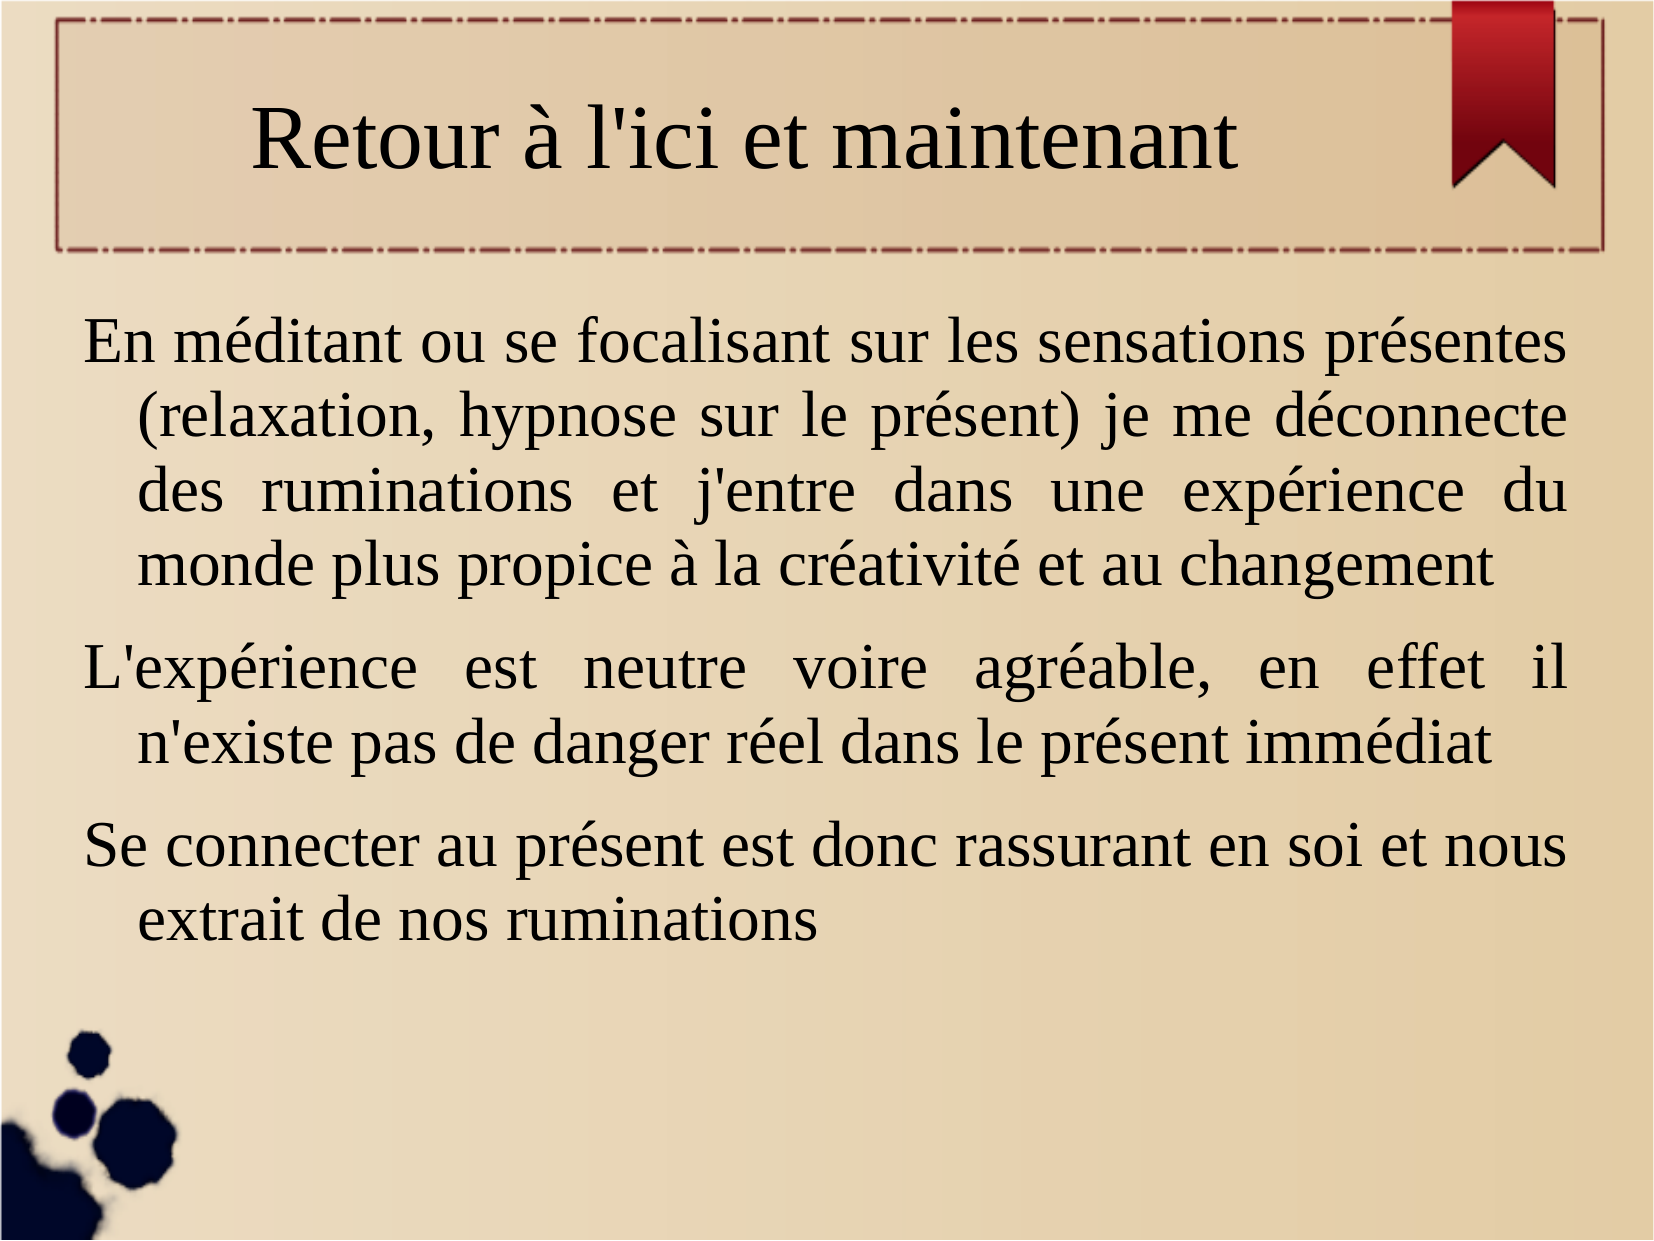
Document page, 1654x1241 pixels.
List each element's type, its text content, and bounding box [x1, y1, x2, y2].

list En méditant ou se focalisant sur les sensations présentes (relaxation, hypnose sur le présent) je me déconnecte des ruminations et j'entre dans une expérience du monde plus propice à la créativité et au changement L'expérience est neutre voire agréable, en effet il n'existe pas de danger réel dans le présent immédiat Se connecter au présent est donc rassurant en soi et nous extrait de nos ruminations [82, 299, 1569, 1017]
picture [0, 0, 1654, 1240]
title Retour à l'ici et maintenant [82, 47, 1410, 227]
